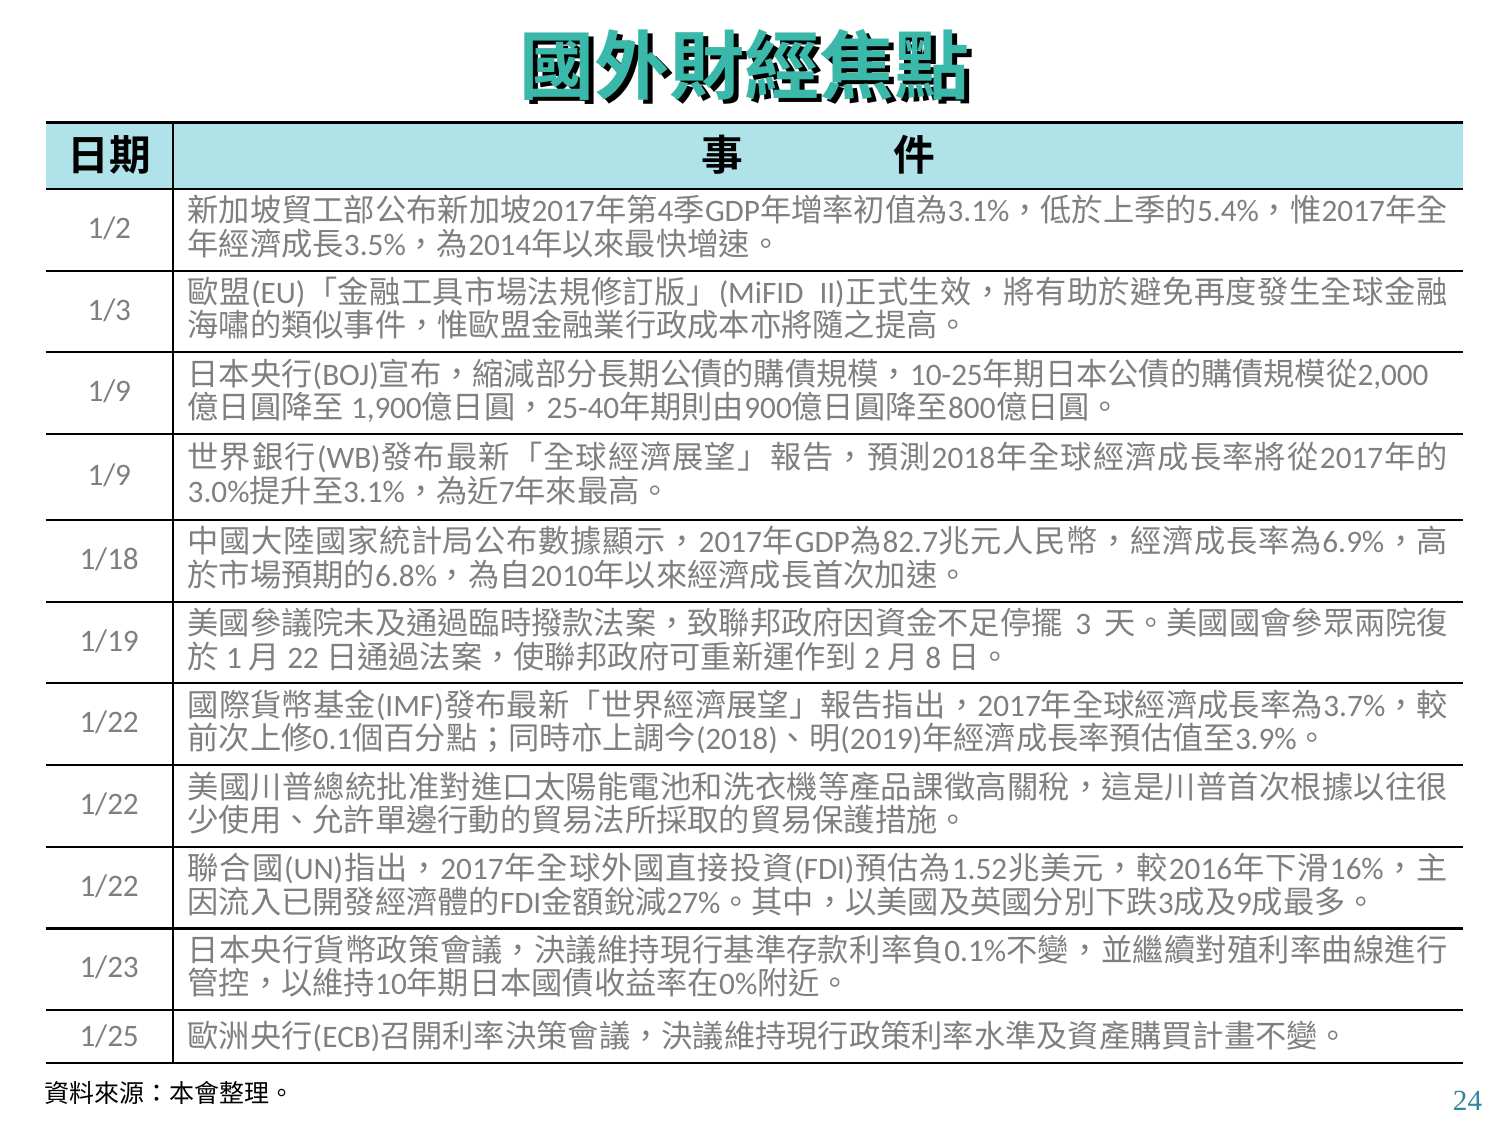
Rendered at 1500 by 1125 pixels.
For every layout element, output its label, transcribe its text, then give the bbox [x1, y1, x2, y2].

text_box 資料來源：本會整理。 [29, 1070, 310, 1115]
text_box 國外財經焦點 [15, 0, 1475, 133]
picture [42, 116, 1467, 1075]
